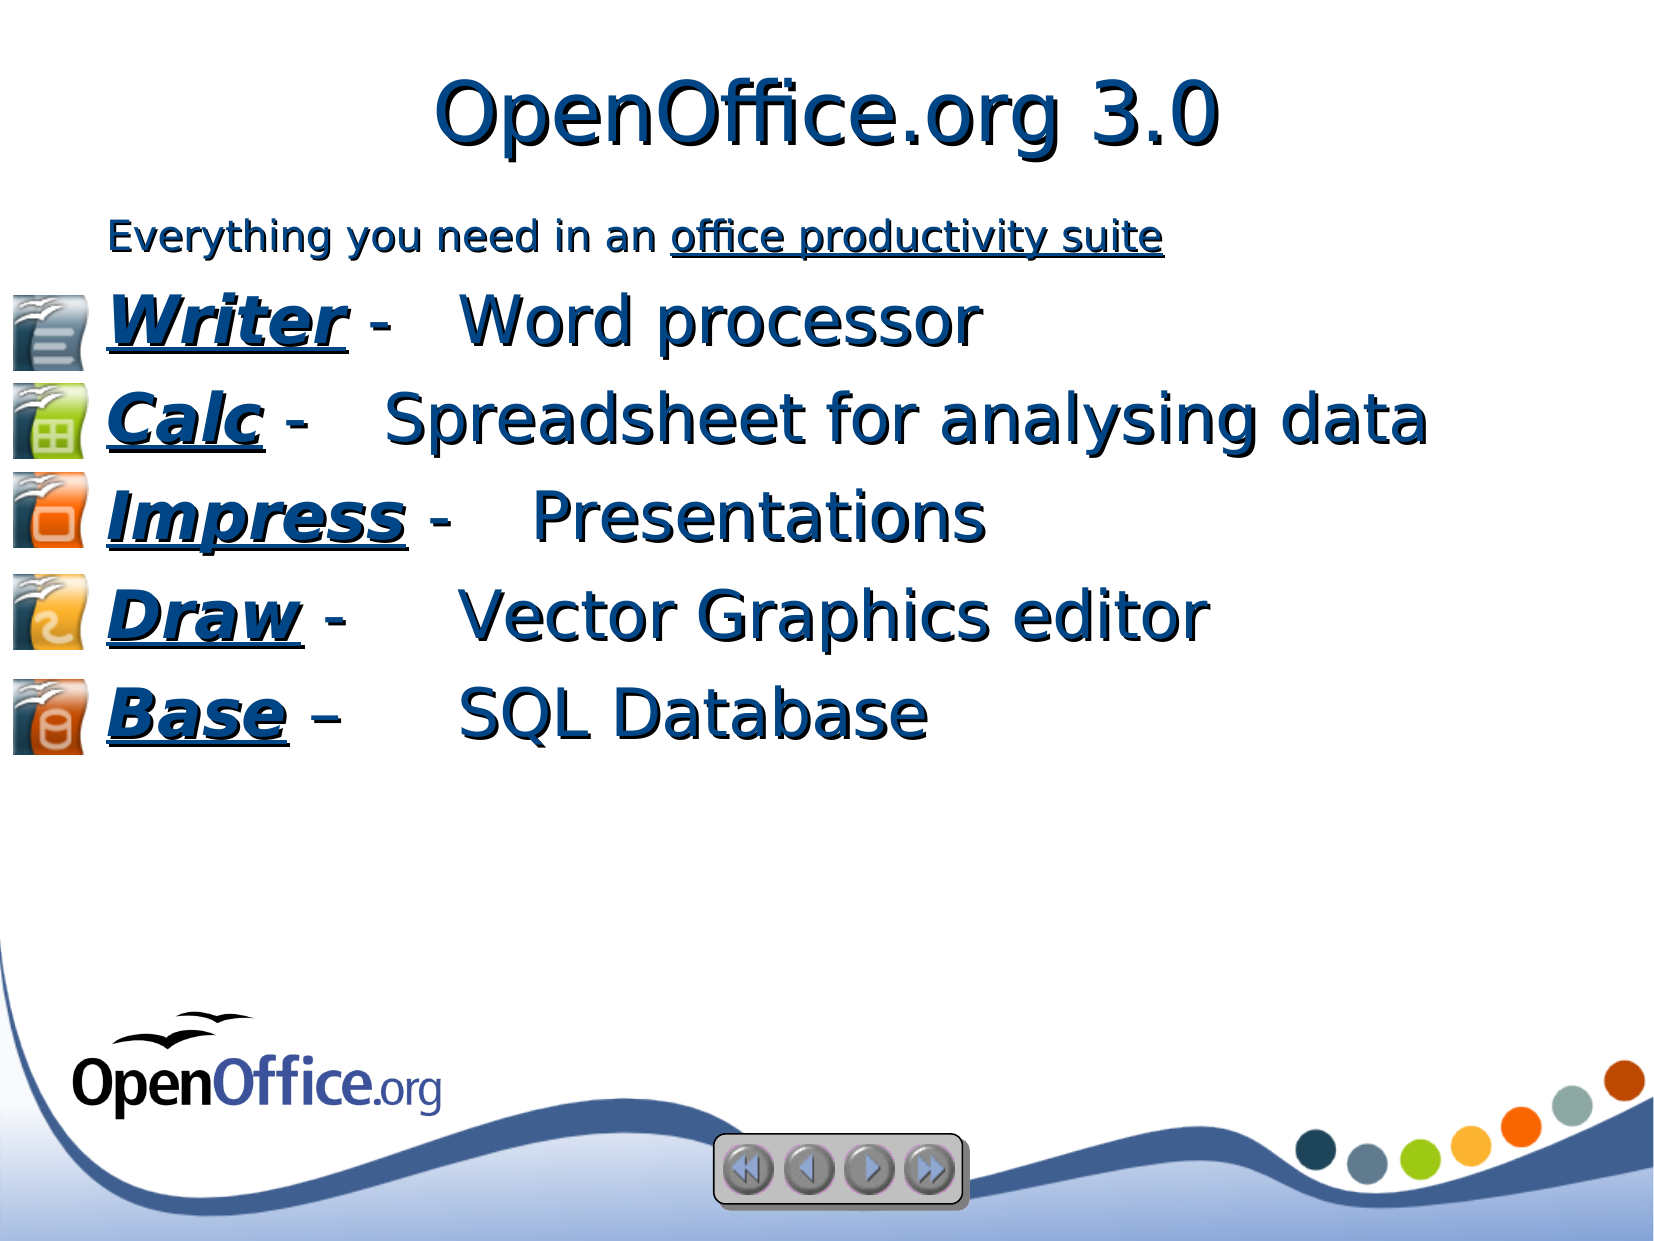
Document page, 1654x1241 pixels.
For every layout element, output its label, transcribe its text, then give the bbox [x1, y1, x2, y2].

title OpenOffice.org 3.0 [82, 49, 1571, 178]
list Everything you need in an office productivity suite Writer - Word processor Calc - Spreadsheet for analysing data Impress - Presentations Draw - Vector Graphics editor Base – SQL Database [88, 212, 1625, 1070]
picture [13, 574, 89, 650]
picture [13, 679, 89, 755]
picture [13, 295, 89, 371]
text_box [713, 1133, 963, 1204]
picture [13, 383, 89, 459]
picture [13, 472, 89, 548]
picture [0, 938, 1654, 1241]
